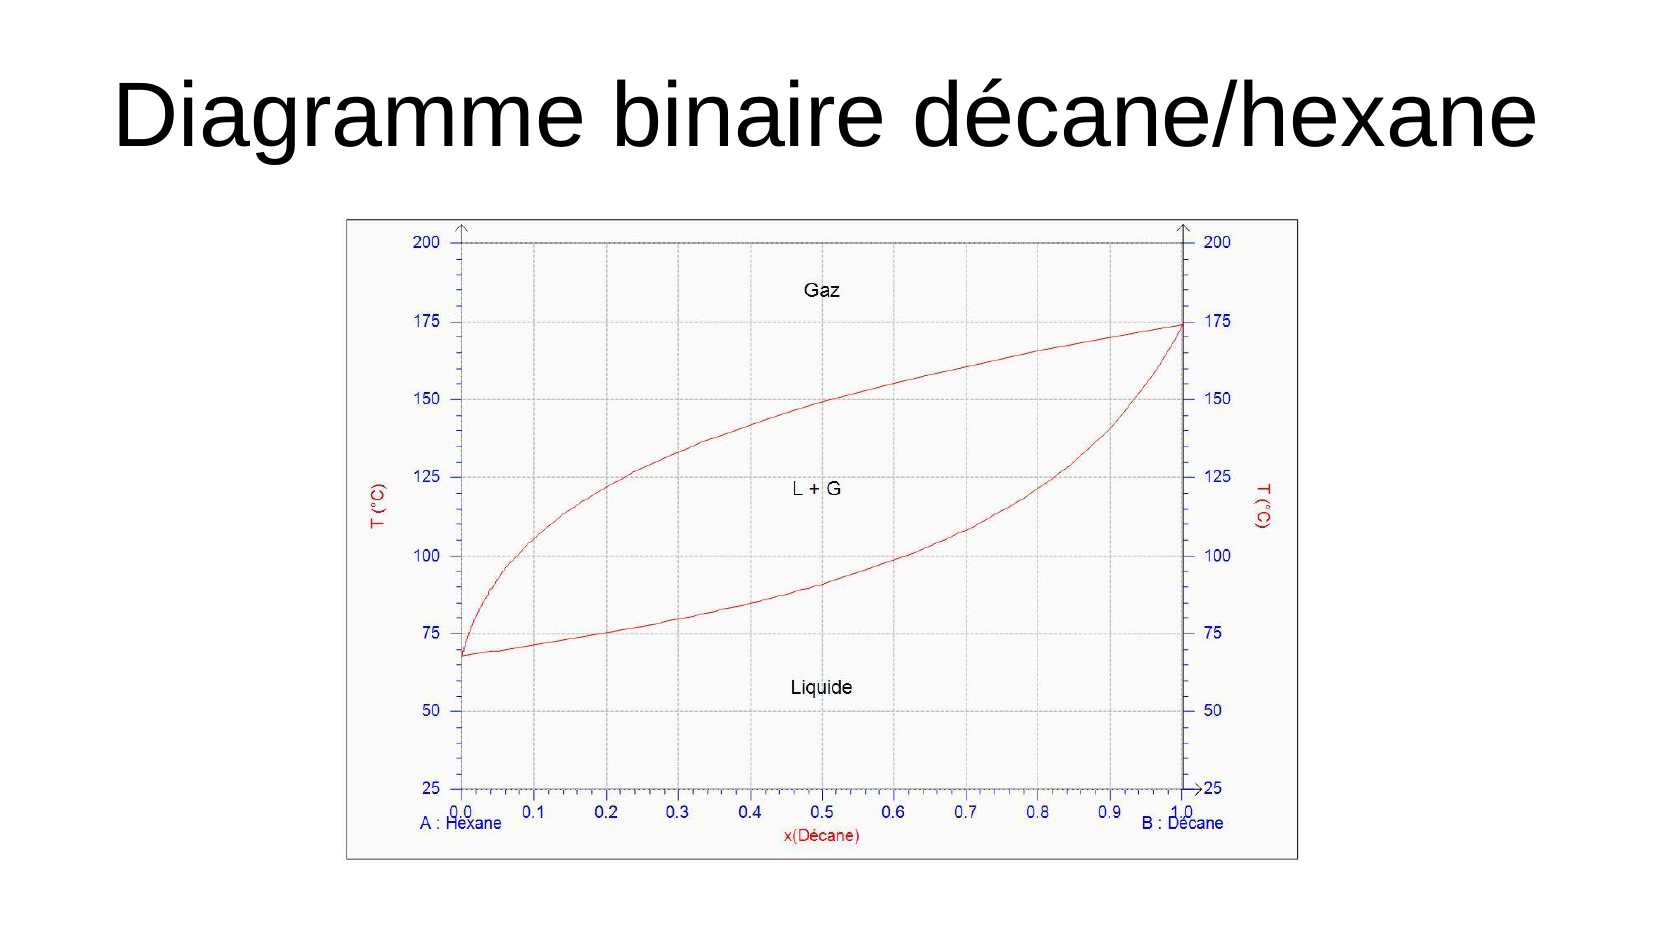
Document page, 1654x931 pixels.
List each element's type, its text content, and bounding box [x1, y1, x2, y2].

title Diagramme binaire décane/hexane [82, 37, 1571, 193]
picture [342, 217, 1300, 863]
